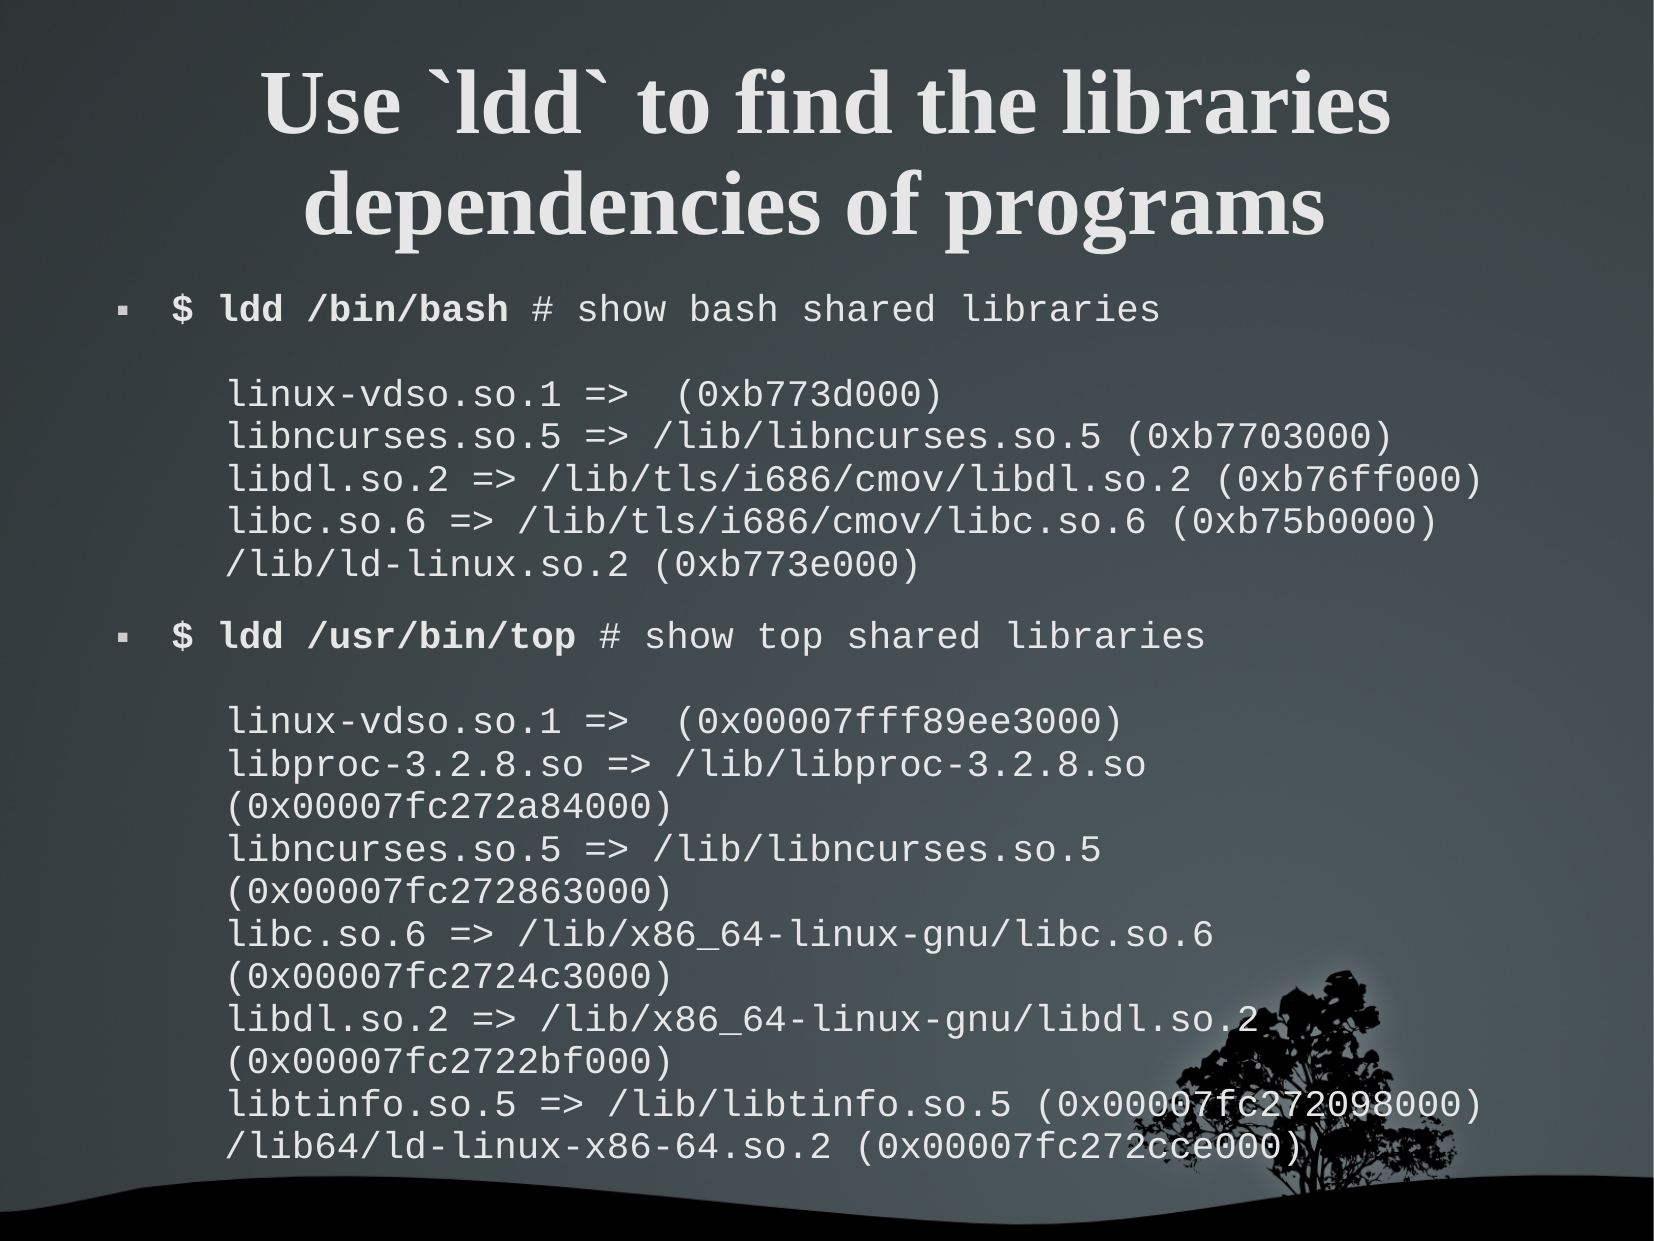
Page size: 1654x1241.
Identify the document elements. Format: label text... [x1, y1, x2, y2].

title Use `ldd` to find the libraries dependencies of programs [82, 33, 1571, 273]
picture [0, 0, 1654, 1241]
list $ ldd /bin/bash # show bash shared libraries linux-vdso.so.1 => (0xb773d000) libncurses.so.5 => /lib/libncurses.so.5 (0xb7703000) libdl.so.2 => /lib/tls/i686/cmov/libdl.so.2 (0xb76ff000) libc.so.6 => /lib/tls/i686/cmov/libc.so.6 (0xb75b0000) /lib/ld-linux.so.2 (0xb773e000) $ ldd /usr/bin/top # show top shared libraries linux-vdso.so.1 => (0x00007fff89ee3000) libproc-3.2.8.so => /lib/libproc-3.2.8.so (0x00007fc272a84000) libncurses.so.5 => /lib/libncurses.so.5 (0x00007fc272863000) libc.so.6 => /lib/x86_64-linux-gnu/libc.so.6 (0x00007fc2724c3000) libdl.so.2 => /lib/x86_64-linux-gnu/libdl.so.2 (0x00007fc2722bf000) libtinfo.so.5 => /lib/libtinfo.so.5 (0x00007fc272098000) /lib64/ld-linux-x86-64.so.2 (0x00007fc272cce000) [82, 290, 1571, 1204]
